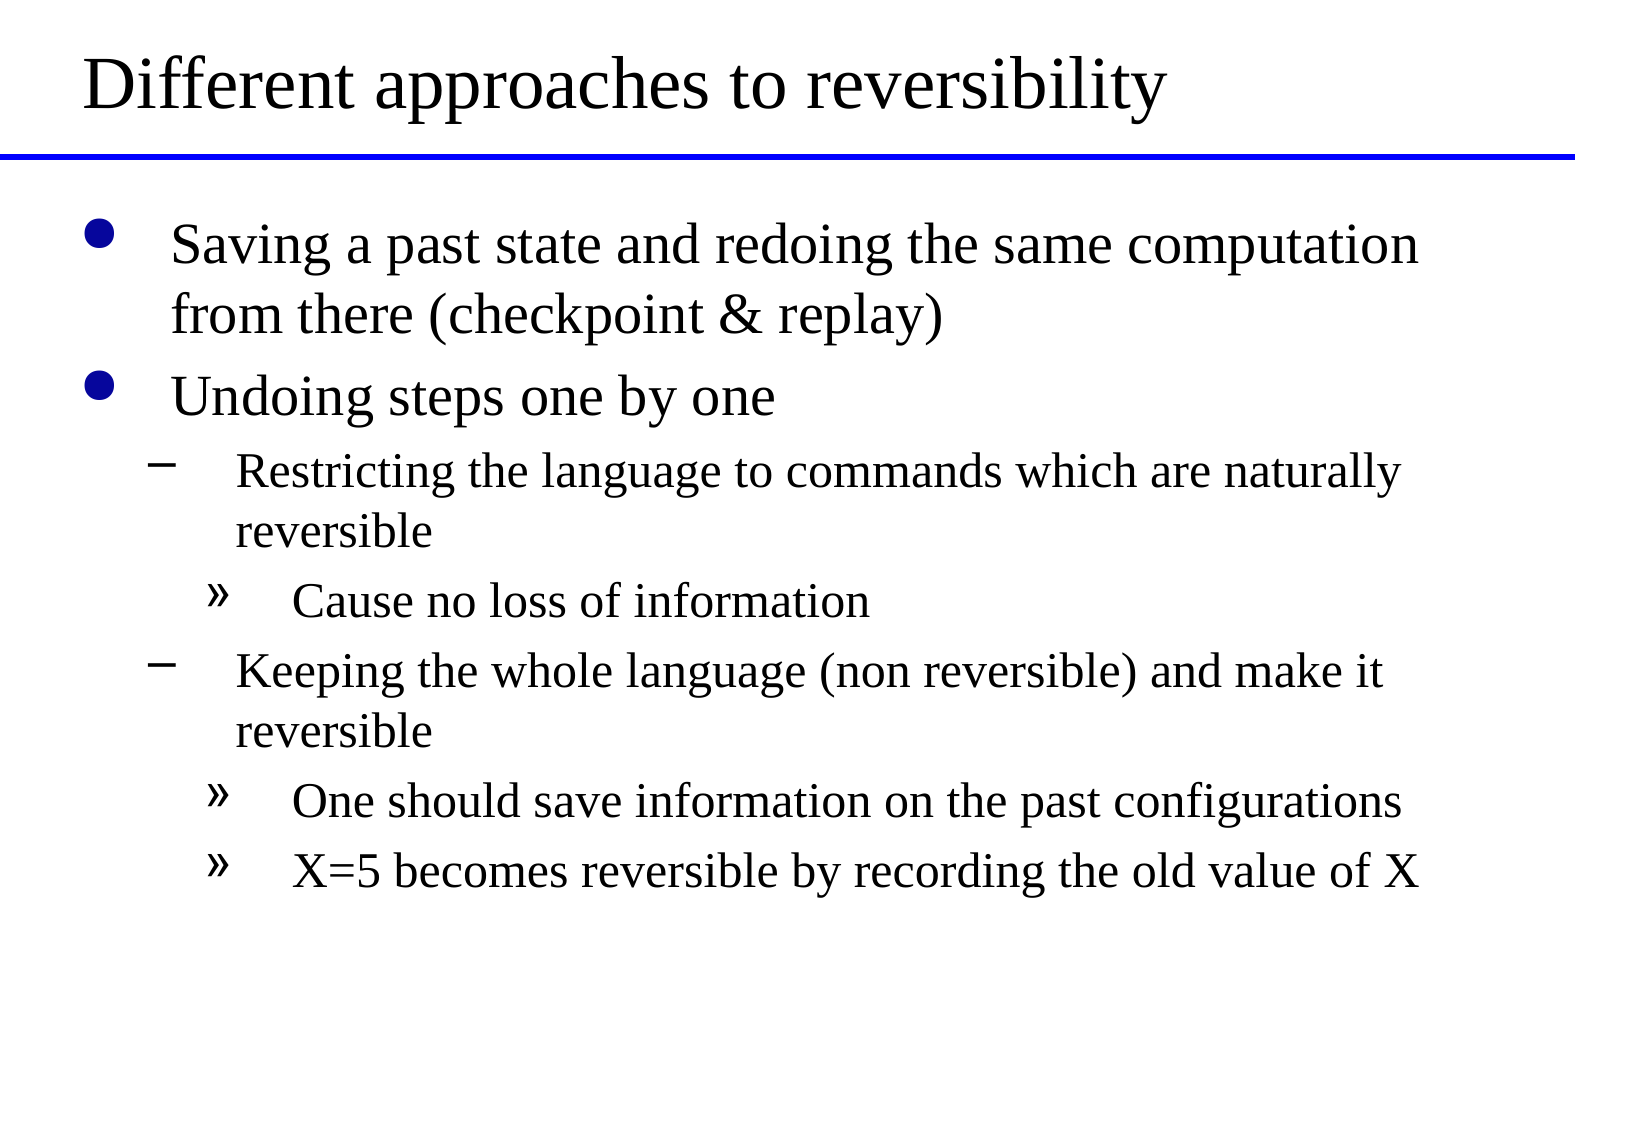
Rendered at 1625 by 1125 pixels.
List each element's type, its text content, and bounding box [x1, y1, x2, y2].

title Different approaches to reversibility [67, 27, 1544, 131]
list Saving a past state and redoing the same computation from there (checkpoint & replay) Undoing steps one by one Restricting the language to commands which are naturally reversible Cause no loss of information Keeping the whole language (non reversible) and make it reversible One should save information on the past configurations X=5 becomes reversible by recording the old value of X [67, 198, 1478, 1061]
